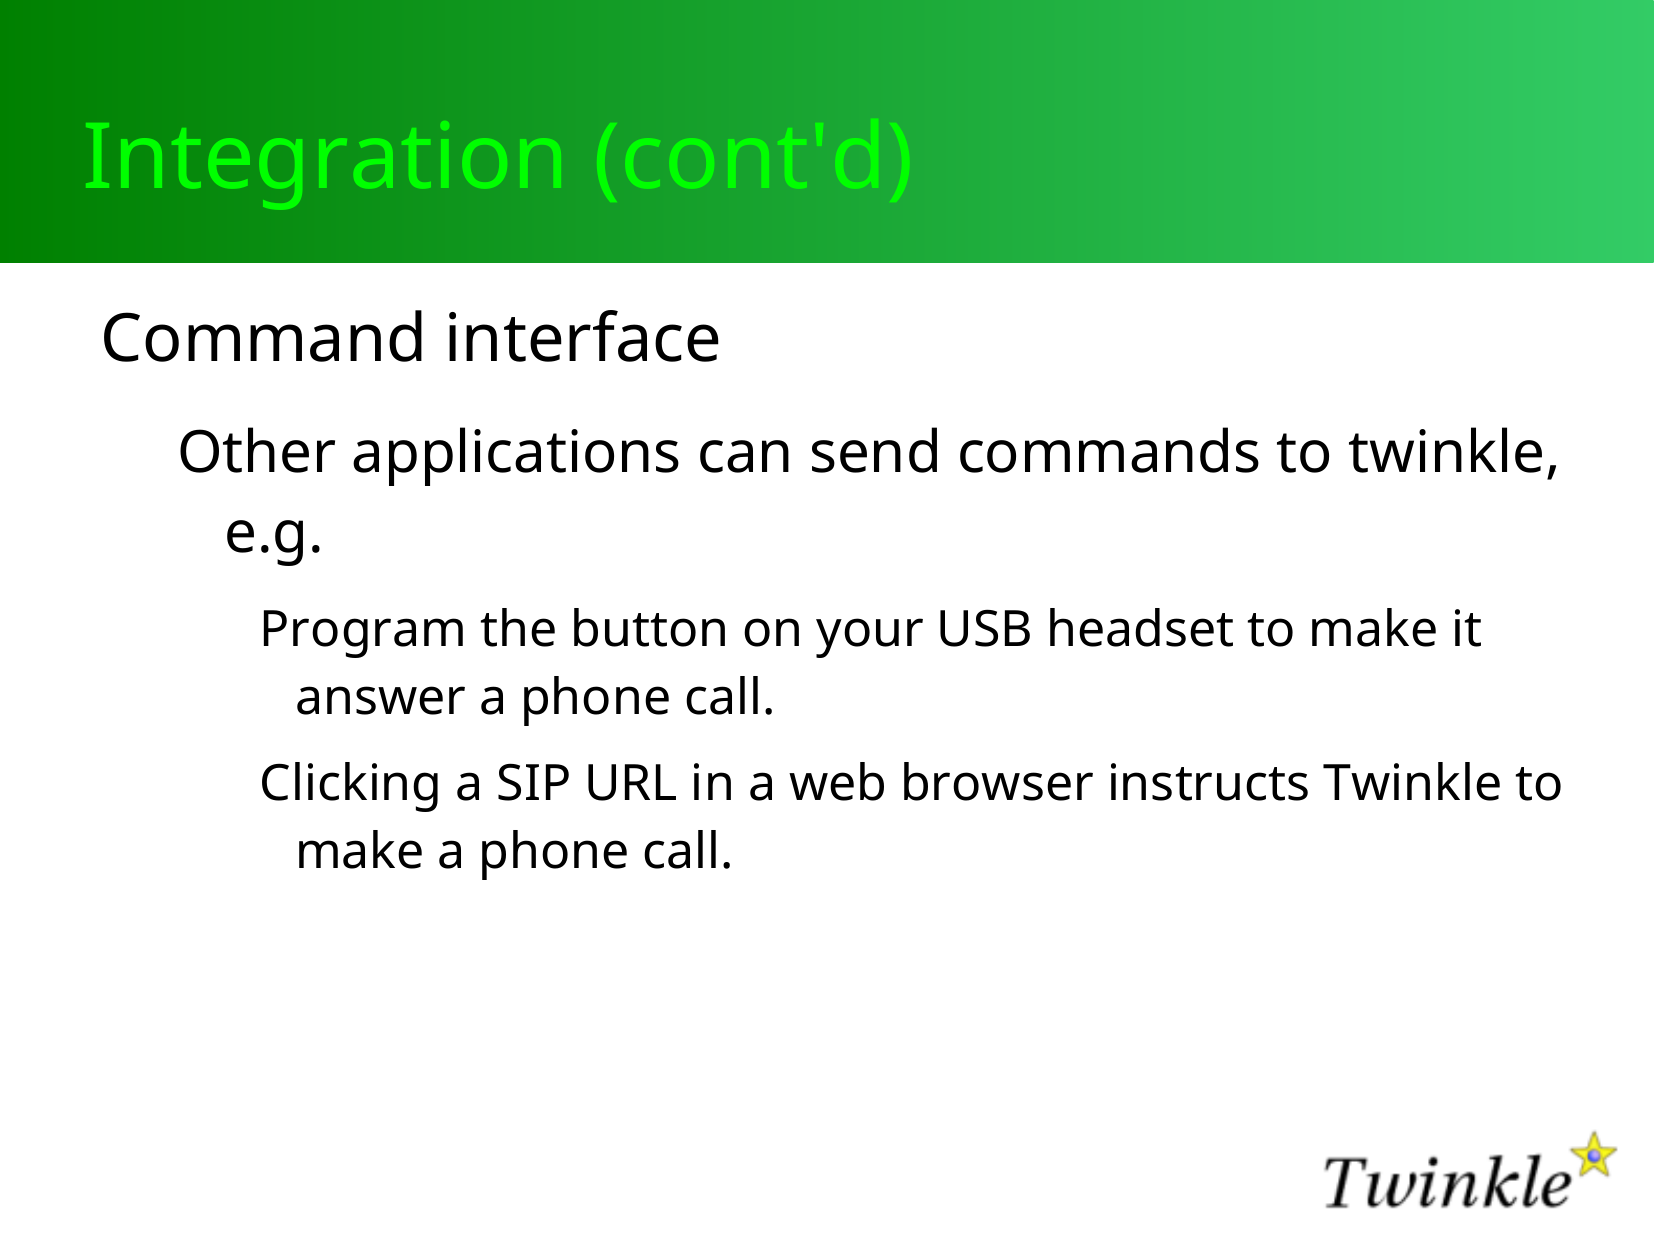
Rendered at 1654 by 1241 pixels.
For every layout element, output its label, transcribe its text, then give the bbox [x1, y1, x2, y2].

list Command interface Other applications can send commands to twinkle, e.g. Program the button on your USB headset to make it answer a phone call. Clicking a SIP URL in a web browser instructs Twinkle to make a phone call. [82, 290, 1571, 1094]
title Integration (cont'd) [82, 56, 1571, 250]
picture [1312, 1124, 1626, 1221]
